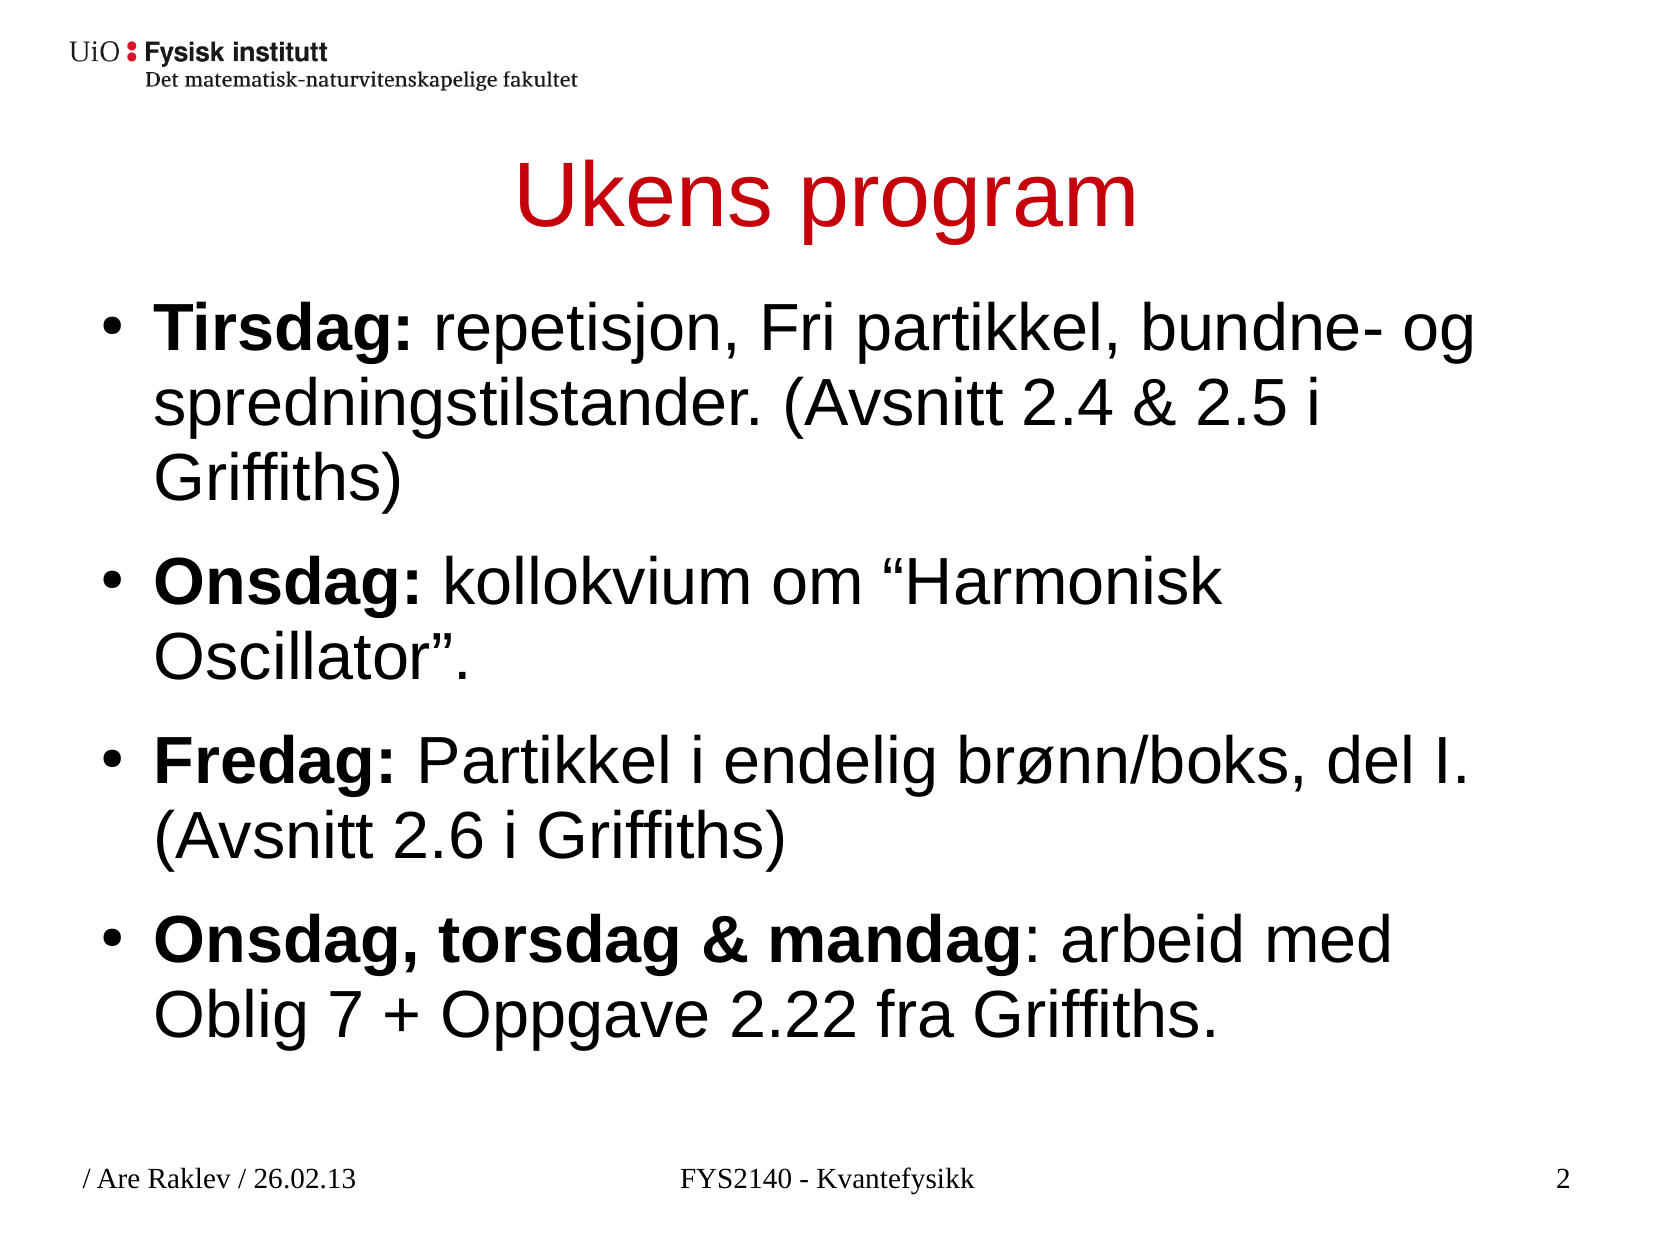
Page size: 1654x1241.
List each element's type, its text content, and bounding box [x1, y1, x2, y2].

picture [68, 37, 581, 93]
title Ukens program [82, 90, 1571, 298]
list Tirsdag: repetisjon, Fri partikkel, bundne- og spredningstilstander. (Avsnitt 2.4 & 2.5 i Griffiths) Onsdag: kollokvium om “Harmonisk Oscillator”. Fredag: Partikkel i endelig brønn/boks, del I. (Avsnitt 2.6 i Griffiths) Onsdag, torsdag & mandag: arbeid med Oblig 7 + Oppgave 2.22 fra Griffiths. [82, 290, 1538, 1088]
